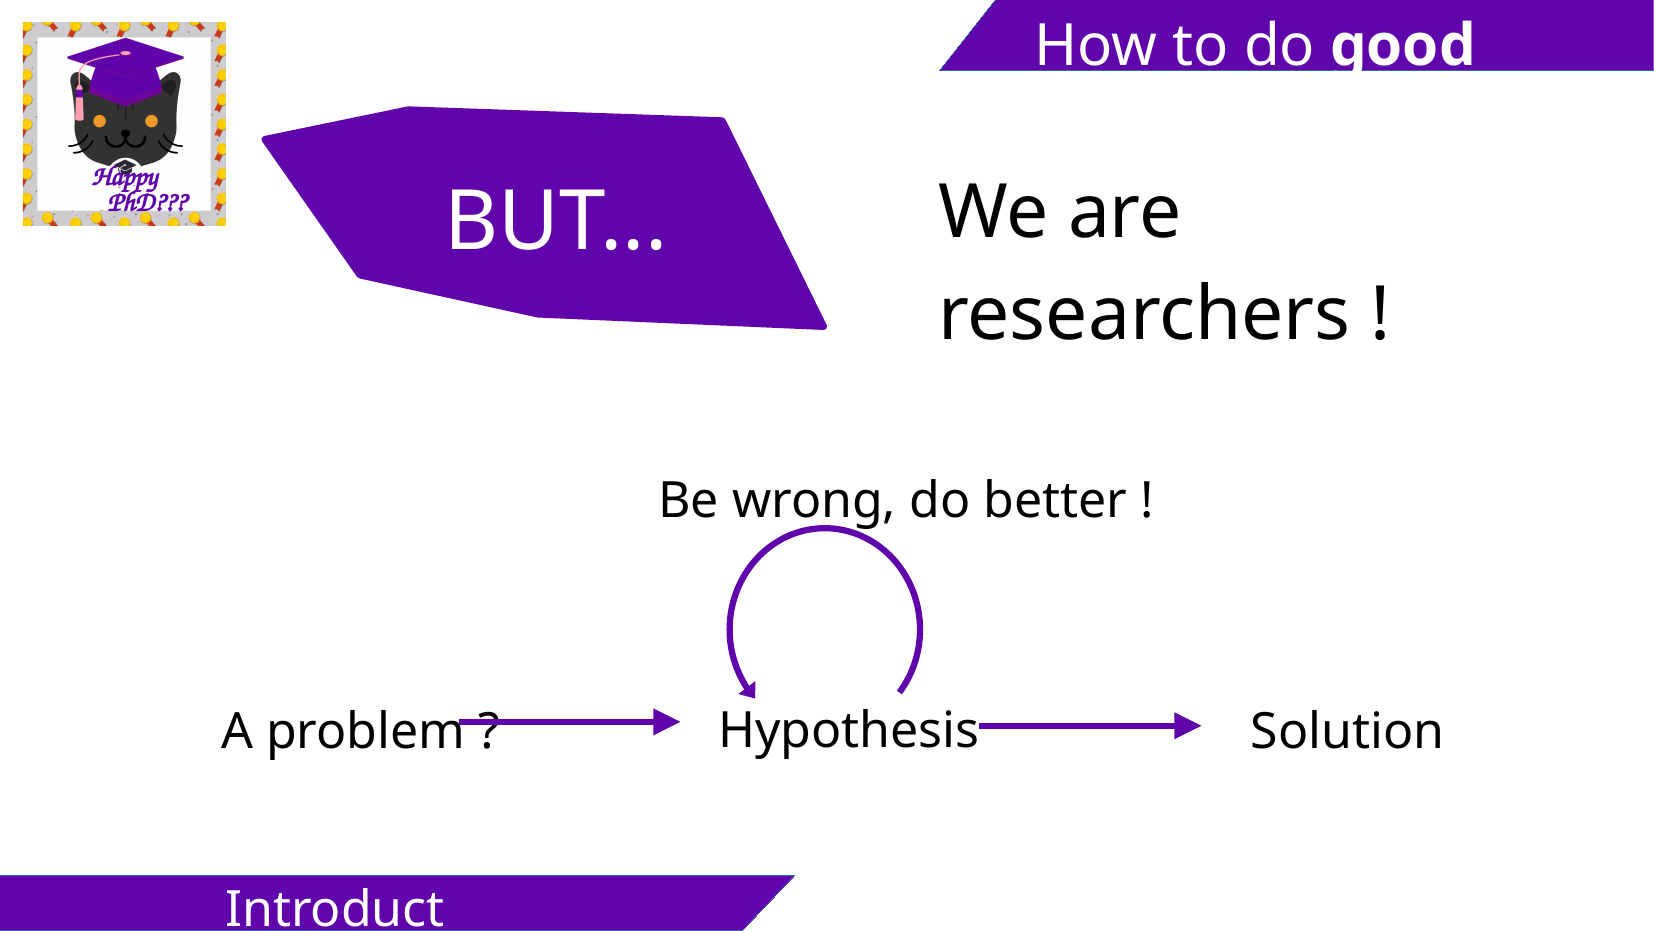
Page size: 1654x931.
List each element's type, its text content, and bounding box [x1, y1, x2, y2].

text_box [264, 109, 824, 327]
text_box Solution [1235, 687, 1422, 759]
text_box [0, 875, 210, 931]
text_box We are researchers ! [923, 150, 1511, 250]
text_box [473, 875, 795, 931]
picture [22, 22, 226, 226]
text_box A problem ? [206, 687, 453, 759]
text_box Hypothesis [703, 686, 937, 758]
text_box BUT... [452, 153, 661, 262]
text_box Be wrong, do better ! [643, 456, 1062, 528]
text_box Introduction5 [210, 865, 473, 931]
